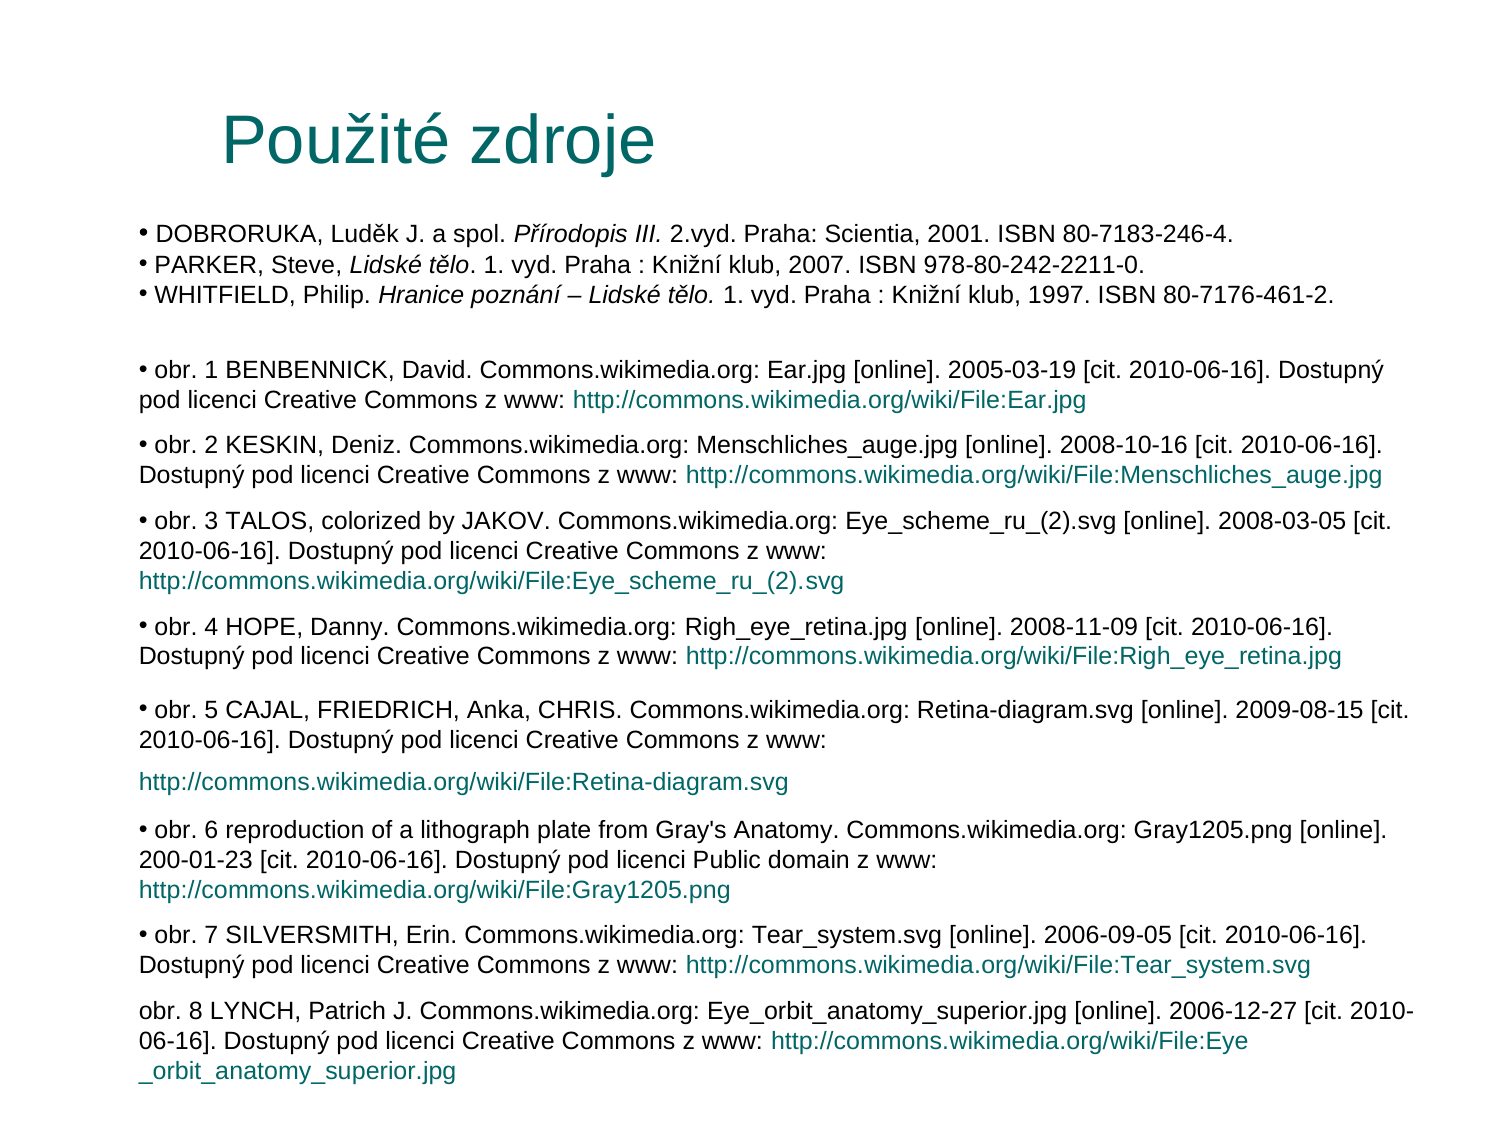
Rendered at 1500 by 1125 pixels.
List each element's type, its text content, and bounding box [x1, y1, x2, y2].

text_box Použité zdroje [206, 42, 858, 186]
text_box DOBRORUKA, Luděk J. a spol. Přírodopis III. 2.vyd. Praha: Scientia, 2001. ISBN 80-7183-246-4. PARKER, Steve, Lidské tělo. 1. vyd. Praha : Knižní klub, 2007. ISBN 978-80-242-2211-0. WHITFIELD, Philip. Hranice poznání – Lidské tělo. 1. vyd. Praha : Knižní klub, 1997. ISBN 80-7176-461-2. obr. 1 BENBENNICK, David. Commons.wikimedia.org: Ear.jpg [online]. 2005-03-19 [cit. 2010-06-16]. Dostupný pod licenci Creative Commons z www: http://commons.wikimedia.org/wiki/File:Ear.jpg obr. 2 KESKIN, Deniz. Commons.wikimedia.org: Menschliches_auge.jpg [online]. 2008-10-16 [cit. 2010-06-16]. Dostupný pod licenci Creative Commons z www: http://commons.wikimedia.org/wiki/File:Menschliches_auge.jpg obr. 3 TALOS, colorized by JAKOV. Commons.wikimedia.org: Eye_scheme_ru_(2).svg [online]. 2008-03-05 [cit. 2010-06-16]. Dostupný pod licenci Creative Commons z www: http://commons.wikimedia.org/wiki/File:Eye_scheme_ru_(2).svg obr. 4 HOPE, Danny. Commons.wikimedia.org: Righ_eye_retina.jpg [online]. 2008-11-09 [cit. 2010-06-16]. Dostupný pod licenci Creative Commons z www: http://commons.wikimedia.org/wiki/File:Righ_eye_retina.jpg obr. 5 CAJAL, FRIEDRICH, Anka, CHRIS. Commons.wikimedia.org: Retina-diagram.svg [online]. 2009-08-15 [cit. 2010-06-16]. Dostupný pod licenci Creative Commons z www: http://commons.wikimedia.org/wiki/File:Retina-diagram.svg obr. 6 reproduction of a lithograph plate from Gray's Anatomy. Commons.wikimedia.org: Gray1205.png [online]. 200-01-23 [cit. 2010-06-16]. Dostupný pod licenci Public domain z www: http://commons.wikimedia.org/wiki/File:Gray1205.png obr. 7 SILVERSMITH, Erin. Commons.wikimedia.org: Tear_system.svg [online]. 2006-09-05 [cit. 2010-06-16]. Dostupný pod licenci Creative Commons z www: http://commons.wikimedia.org/wiki/File:Tear_system.svg obr. 8 LYNCH, Patrich J. Commons.wikimedia.org: Eye_orbit_anatomy_superior.jpg [online]. 2006-12-27 [cit. 2010-06-16]. Dostupný pod licenci Creative Commons z www: http://commons.wikimedia.org/wiki/File:Eye_orbit_anatomy_superior.jpg [123, 207, 1447, 1093]
